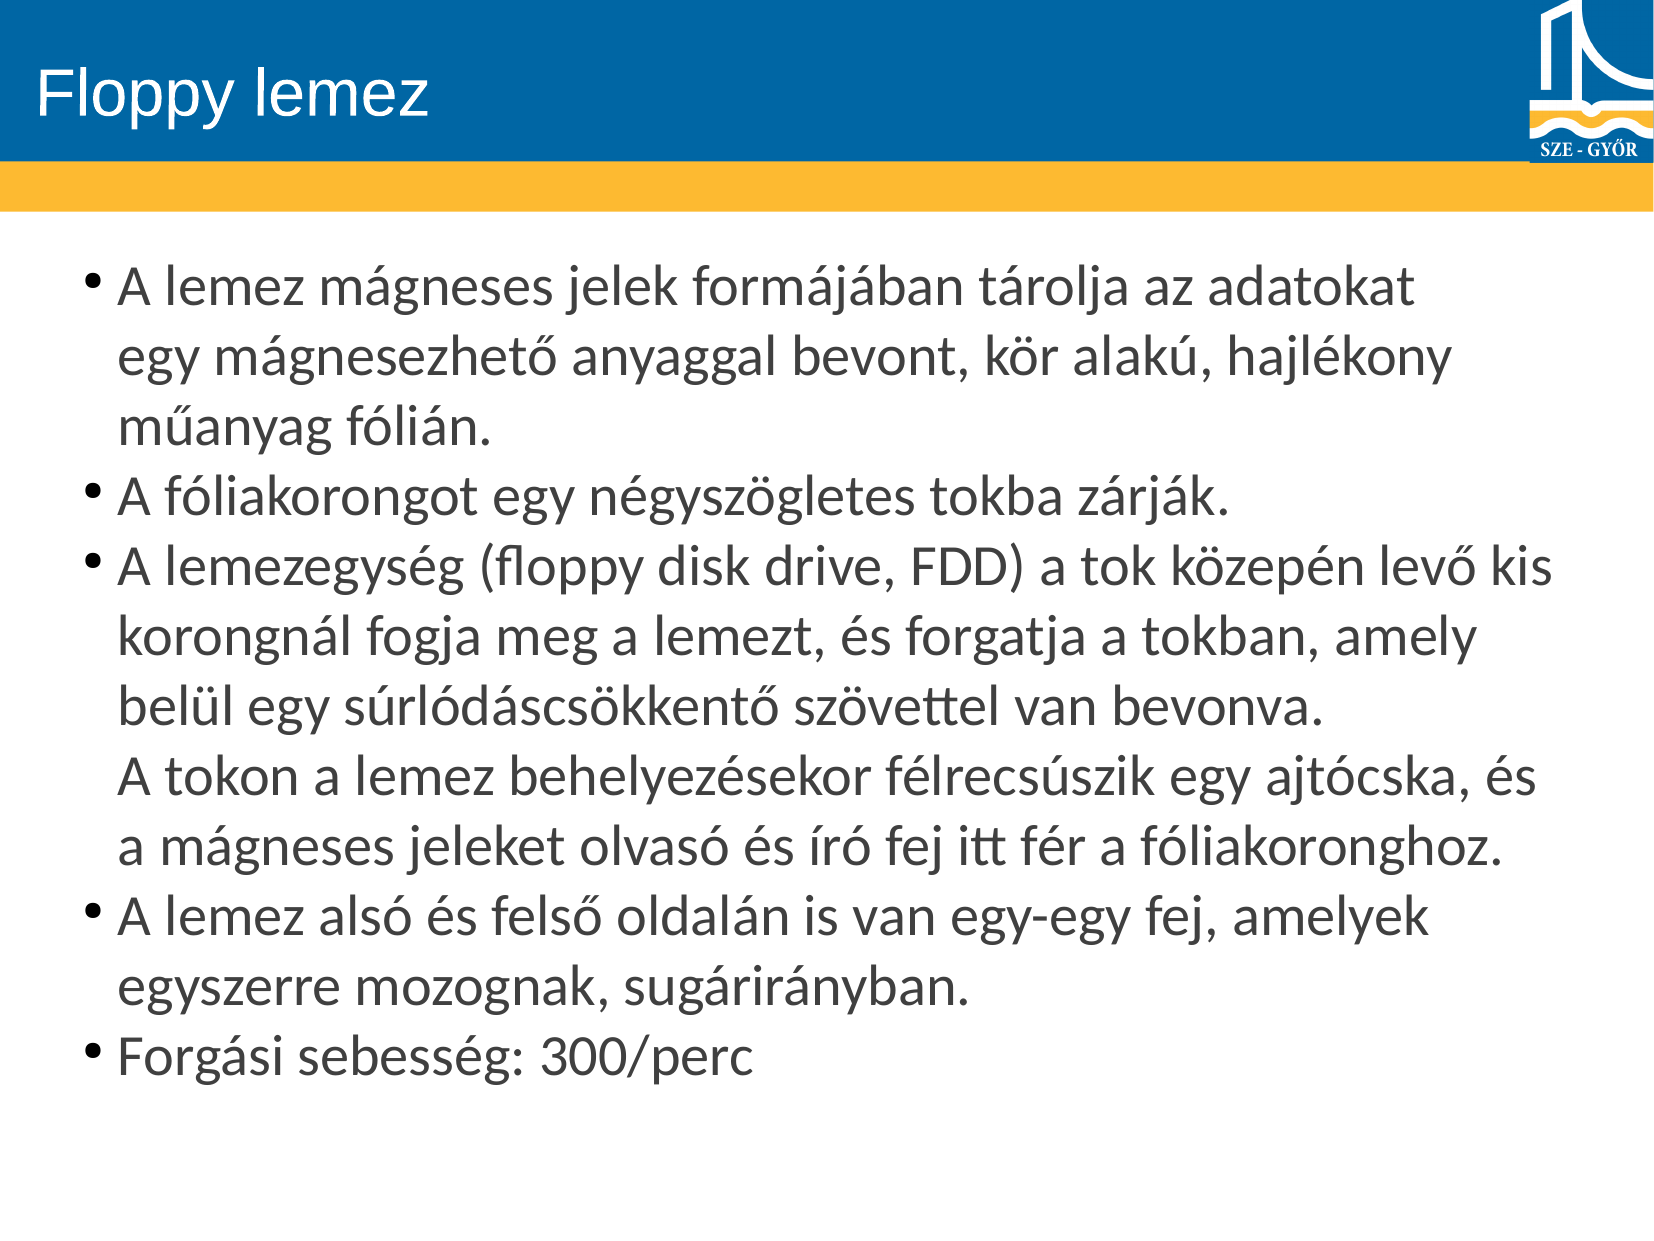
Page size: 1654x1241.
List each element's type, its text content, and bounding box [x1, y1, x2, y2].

text_box A lemez mágneses jelek formájában tárolja az adatokat egy mágnesezhető anyaggal bevont, kör alakú, hajlékony műanyag fólián. A fóliakorongot egy négyszögletes tokba zárják. A lemezegység (floppy disk drive, FDD) a tok közepén levő kis korongnál fogja meg a lemezt, és forgatja a tokban, amely belül egy súrlódáscsökkentő szövettel van bevonva. A tokon a lemez behelyezésekor félrecsúszik egy ajtócska, és a mágneses jeleket olvasó és író fej itt fér a fóliakoronghoz. A lemez alsó és felső oldalán is van egy-egy fej, amelyek egyszerre mozognak, sugárirányban. Forgási sebesség: 300/perc [82, 247, 1571, 1198]
text_box Floppy lemez [34, 48, 1524, 144]
picture [1529, 0, 1654, 163]
